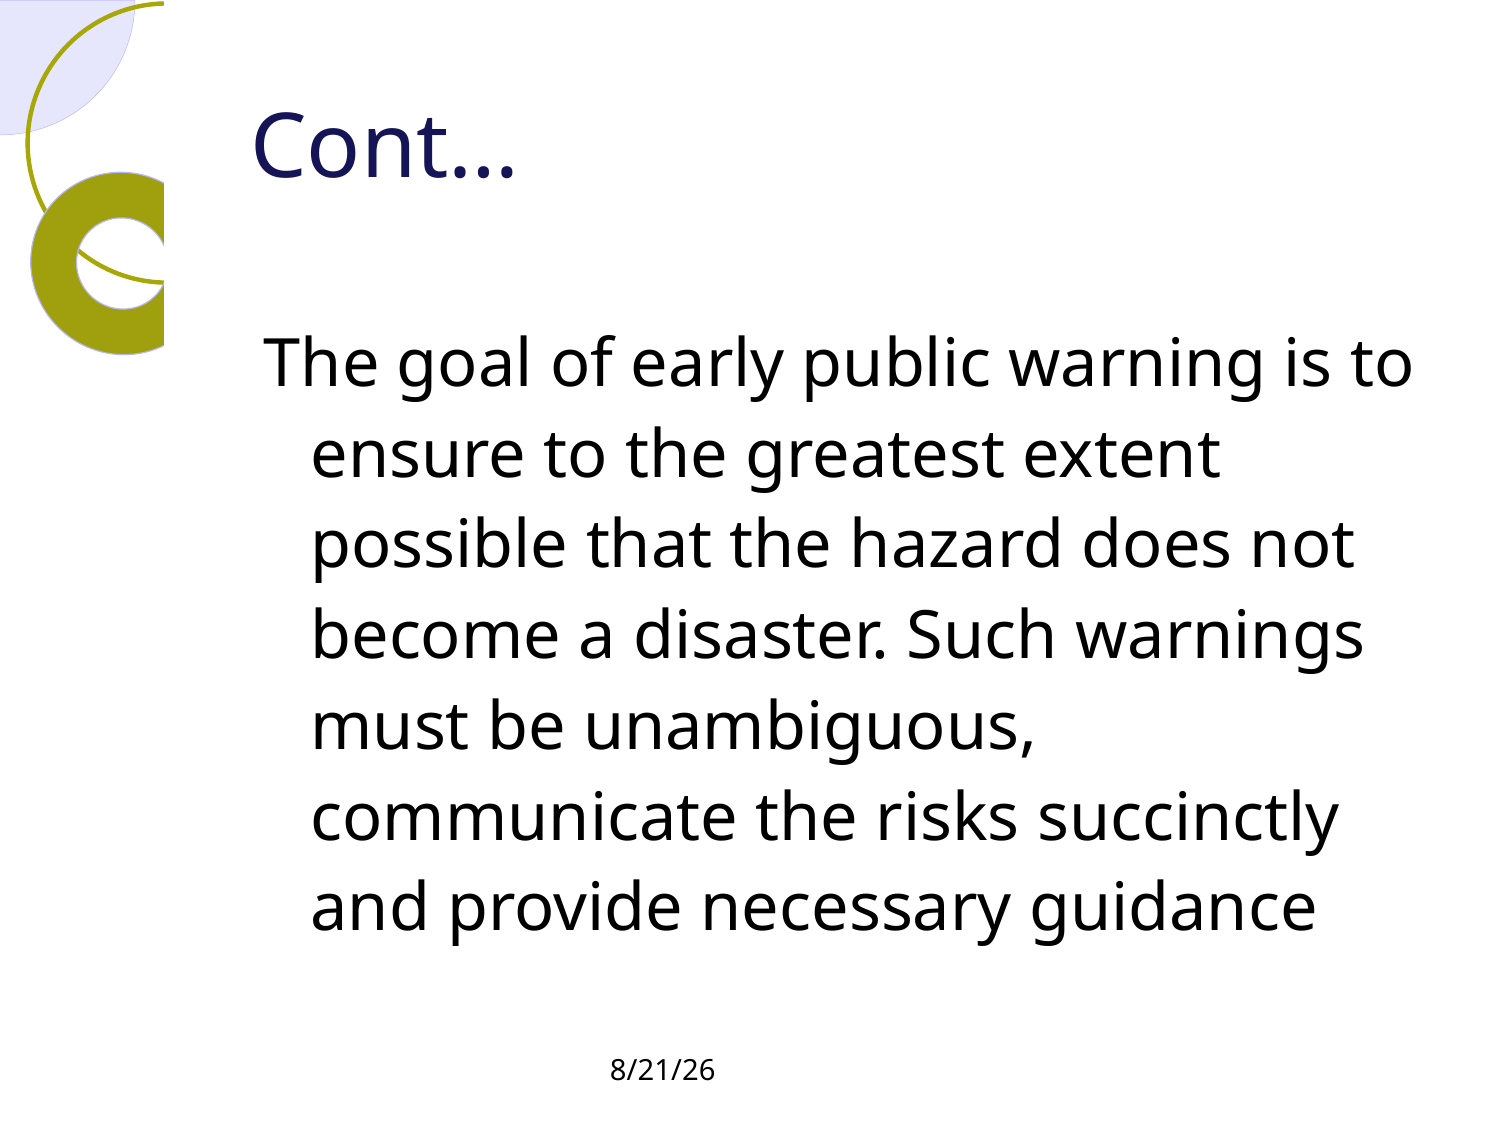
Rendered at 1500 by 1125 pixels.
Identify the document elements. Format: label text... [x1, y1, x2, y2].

title Cont… [235, 33, 1466, 244]
list The goal of early public warning is to ensure to the greatest extent possible that the hazard does not become a disaster. Such warnings must be unambiguous, communicate the risks succinctly and provide necessary guidance [235, 299, 1466, 1066]
